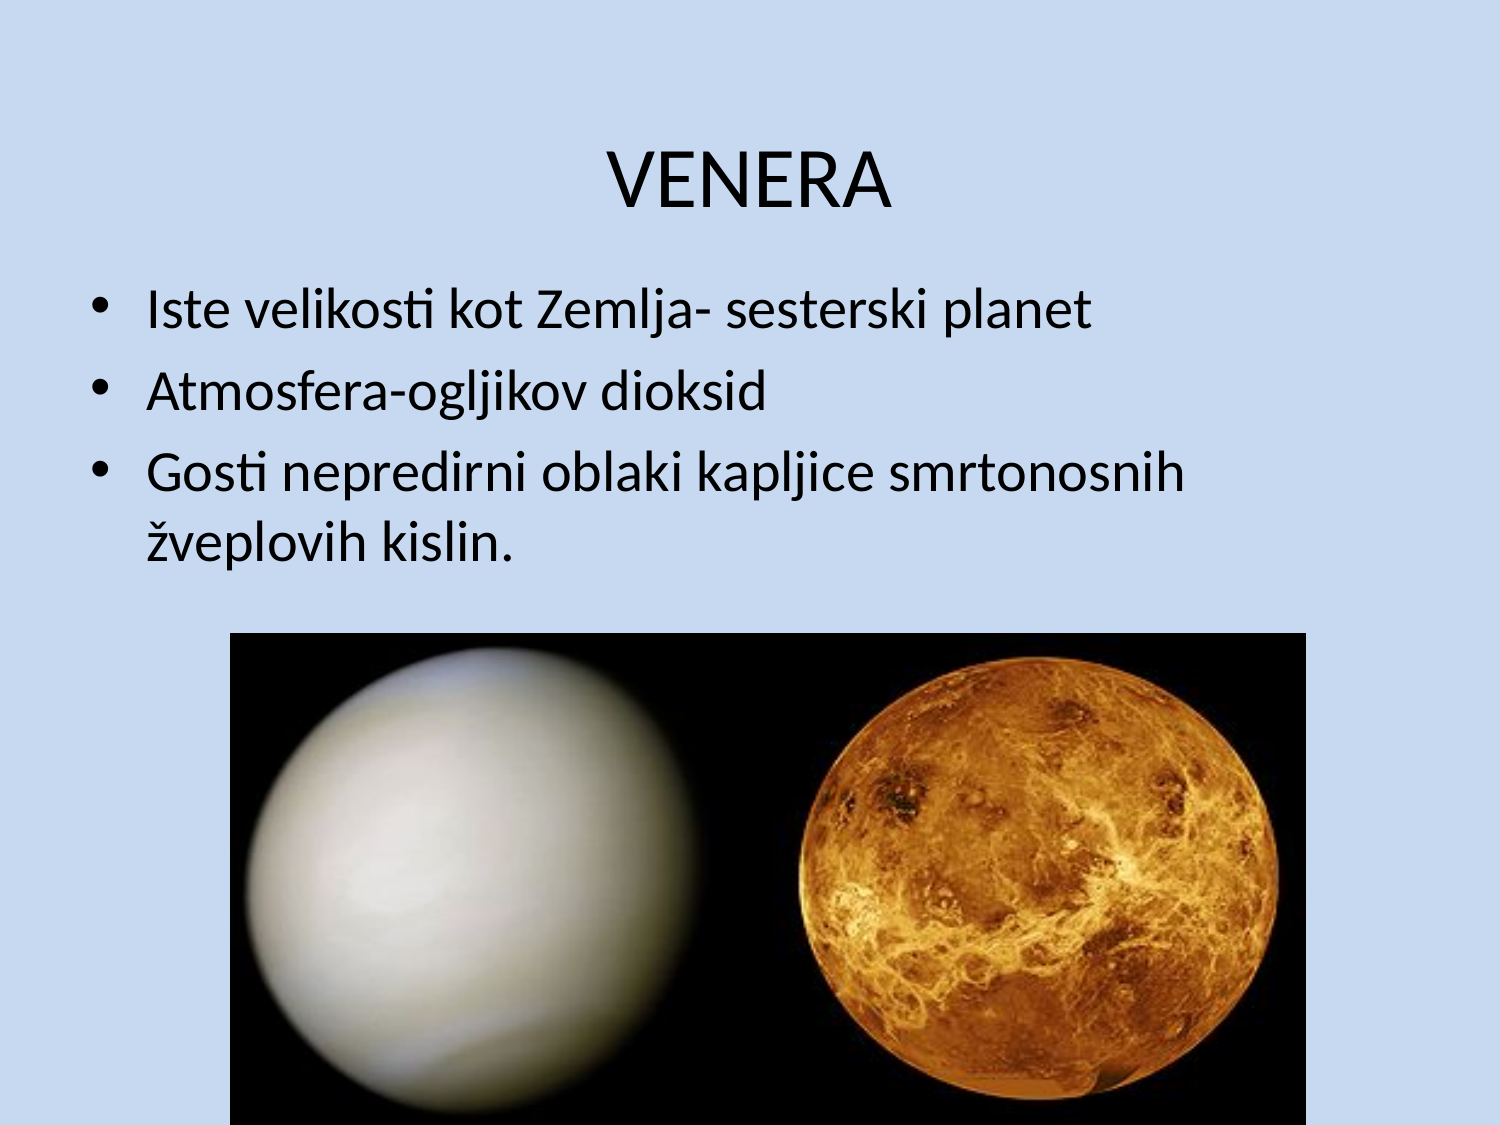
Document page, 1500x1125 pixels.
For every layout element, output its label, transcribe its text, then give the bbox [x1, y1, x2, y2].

picture [230, 633, 1306, 1125]
title VENERA [75, 45, 1425, 233]
list Iste velikosti kot Zemlja- sesterski planet Atmosfera-ogljikov dioksid Gosti nepredirni oblaki kapljice smrtonosnih žveplovih kislin. [75, 262, 1425, 1005]
